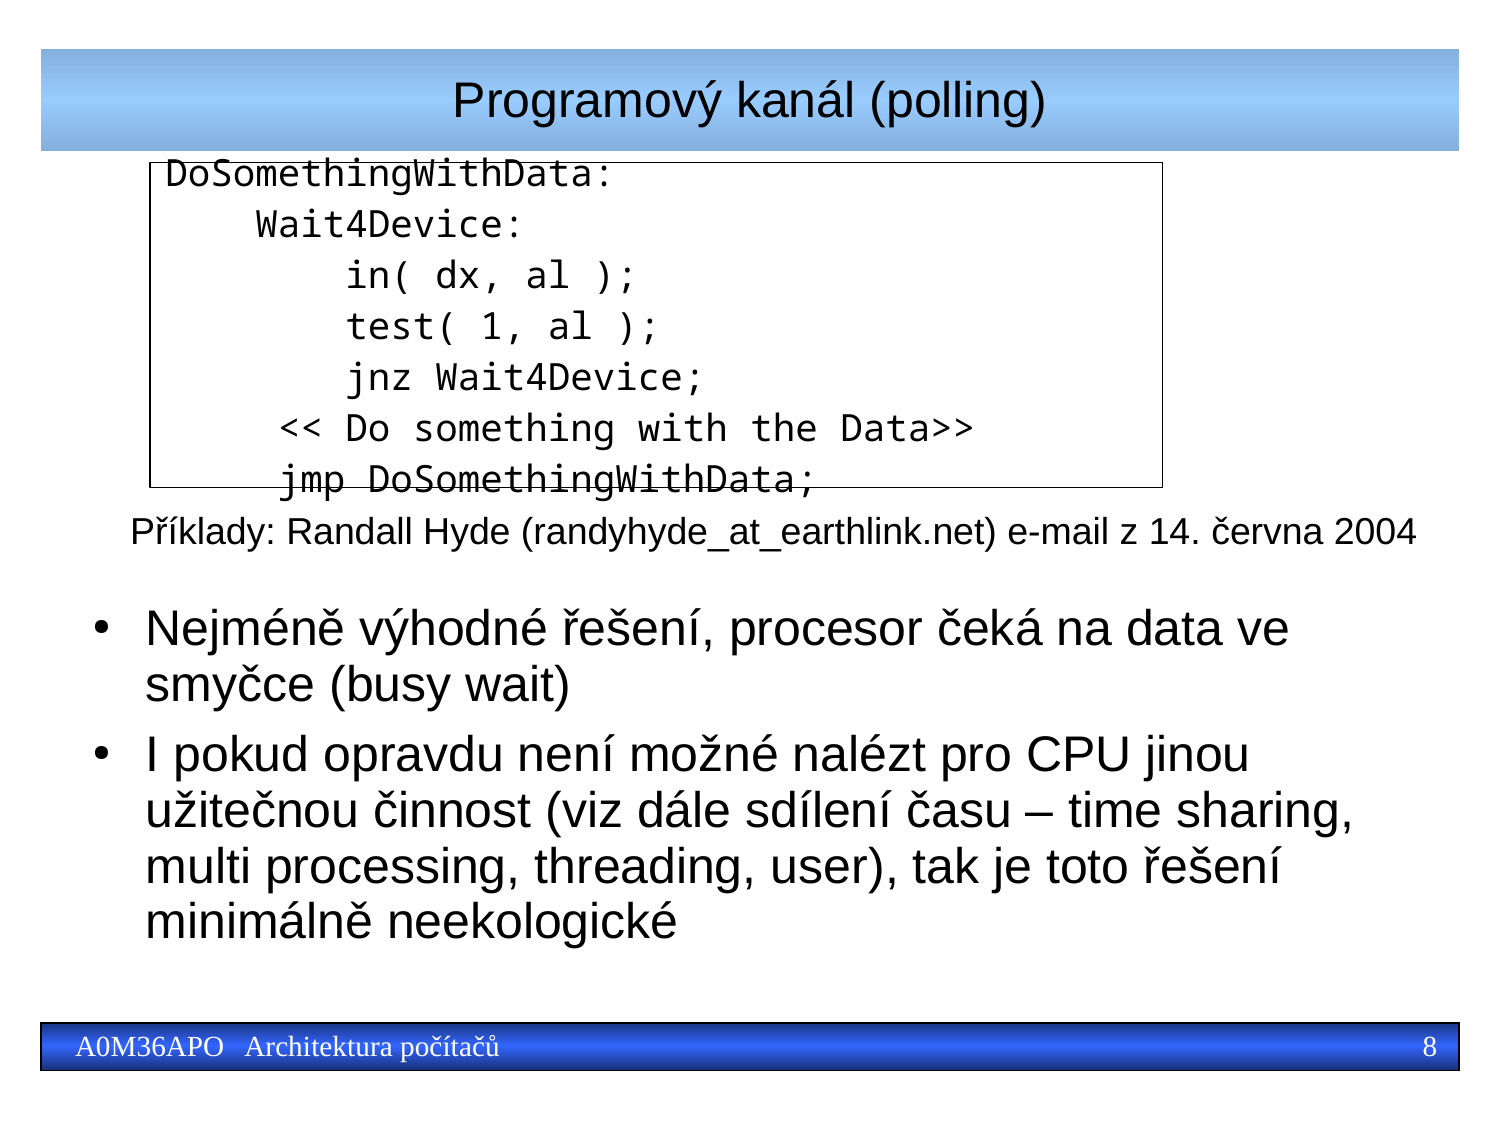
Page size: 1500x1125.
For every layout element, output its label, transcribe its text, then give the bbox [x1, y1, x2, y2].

title Programový kanál (polling) [41, 49, 1459, 151]
text_box Příklady: Randall Hyde (randyhyde_at_earthlink.net) e-mail z 14. června 2004 [112, 499, 1438, 563]
text_box DoSomethingWithData: Wait4Device: in( dx, al ); test( 1, al ); jnz Wait4Device; << Do something with the Data>> jmp DoSomethingWithData; [149, 162, 1163, 488]
list Nejméně výhodné řešení, procesor čeká na data ve smyčce (busy wait) I pokud opravdu není možné nalézt pro CPU jinou užitečnou činnost (viz dále sdílení času – time sharing, multi processing, threading, user), tak je toto řešení minimálně neekologické [75, 600, 1426, 1013]
